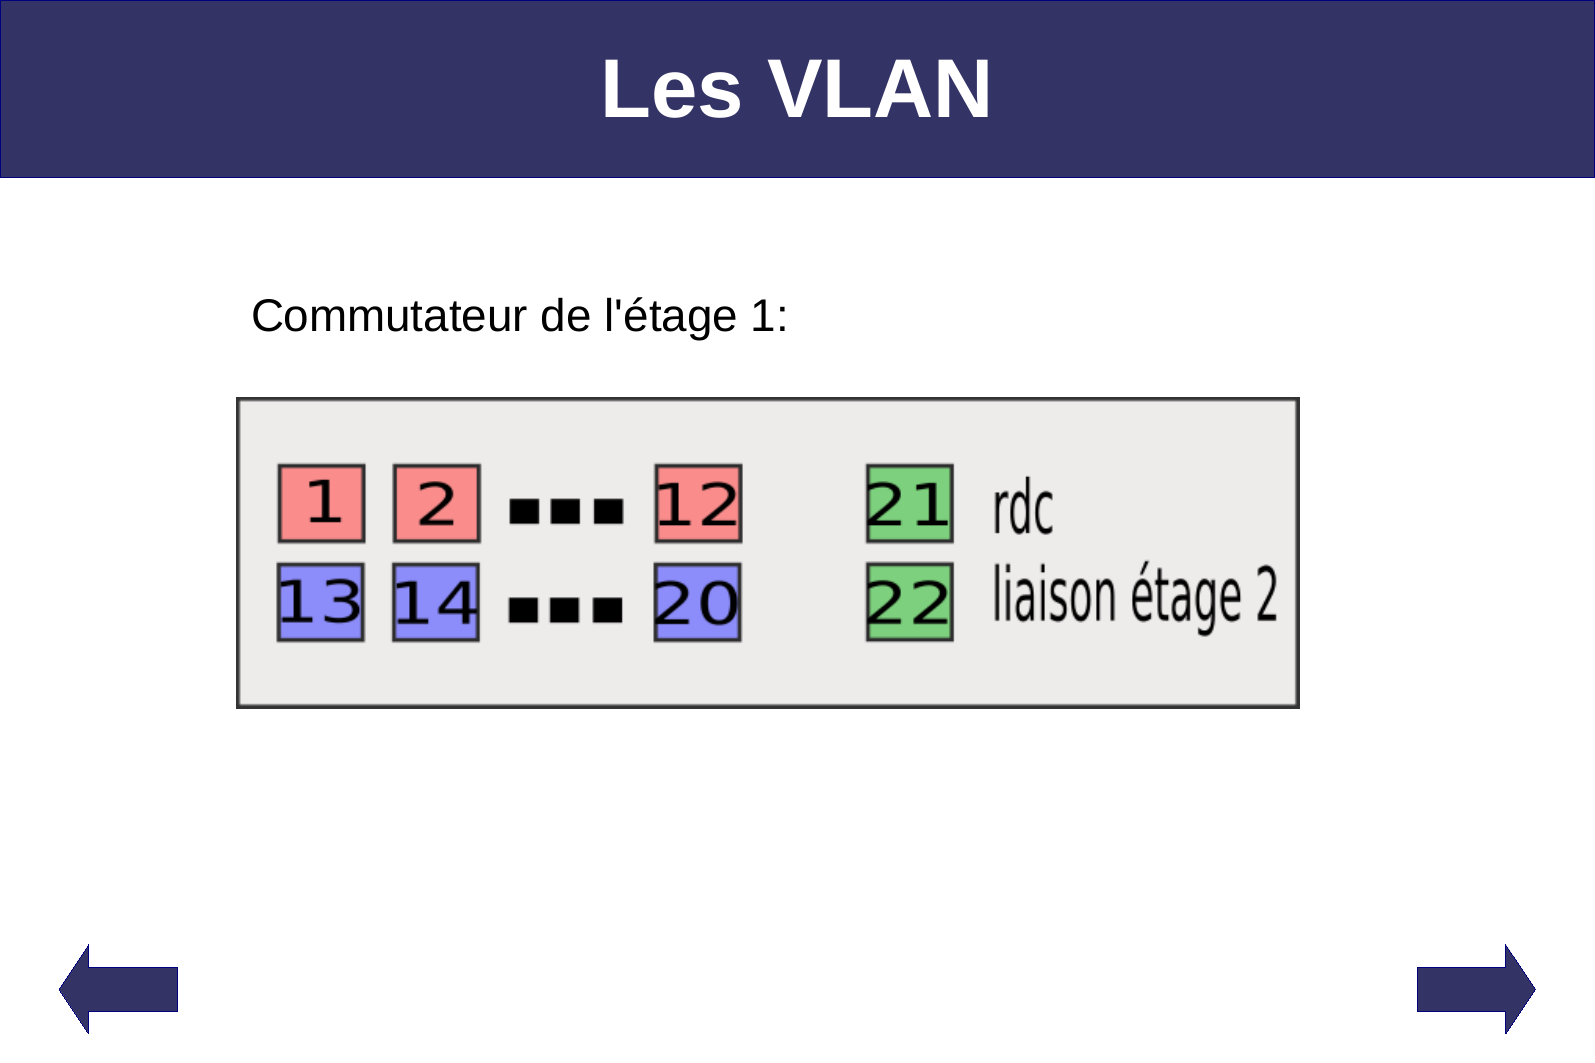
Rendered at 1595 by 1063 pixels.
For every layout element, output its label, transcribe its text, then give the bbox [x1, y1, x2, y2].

picture [236, 397, 1300, 709]
text_box Les VLAN [0, 0, 1595, 178]
text_box Commutateur de l'étage 1: [236, 282, 864, 384]
text_box [59, 944, 178, 1034]
text_box [1417, 944, 1536, 1034]
